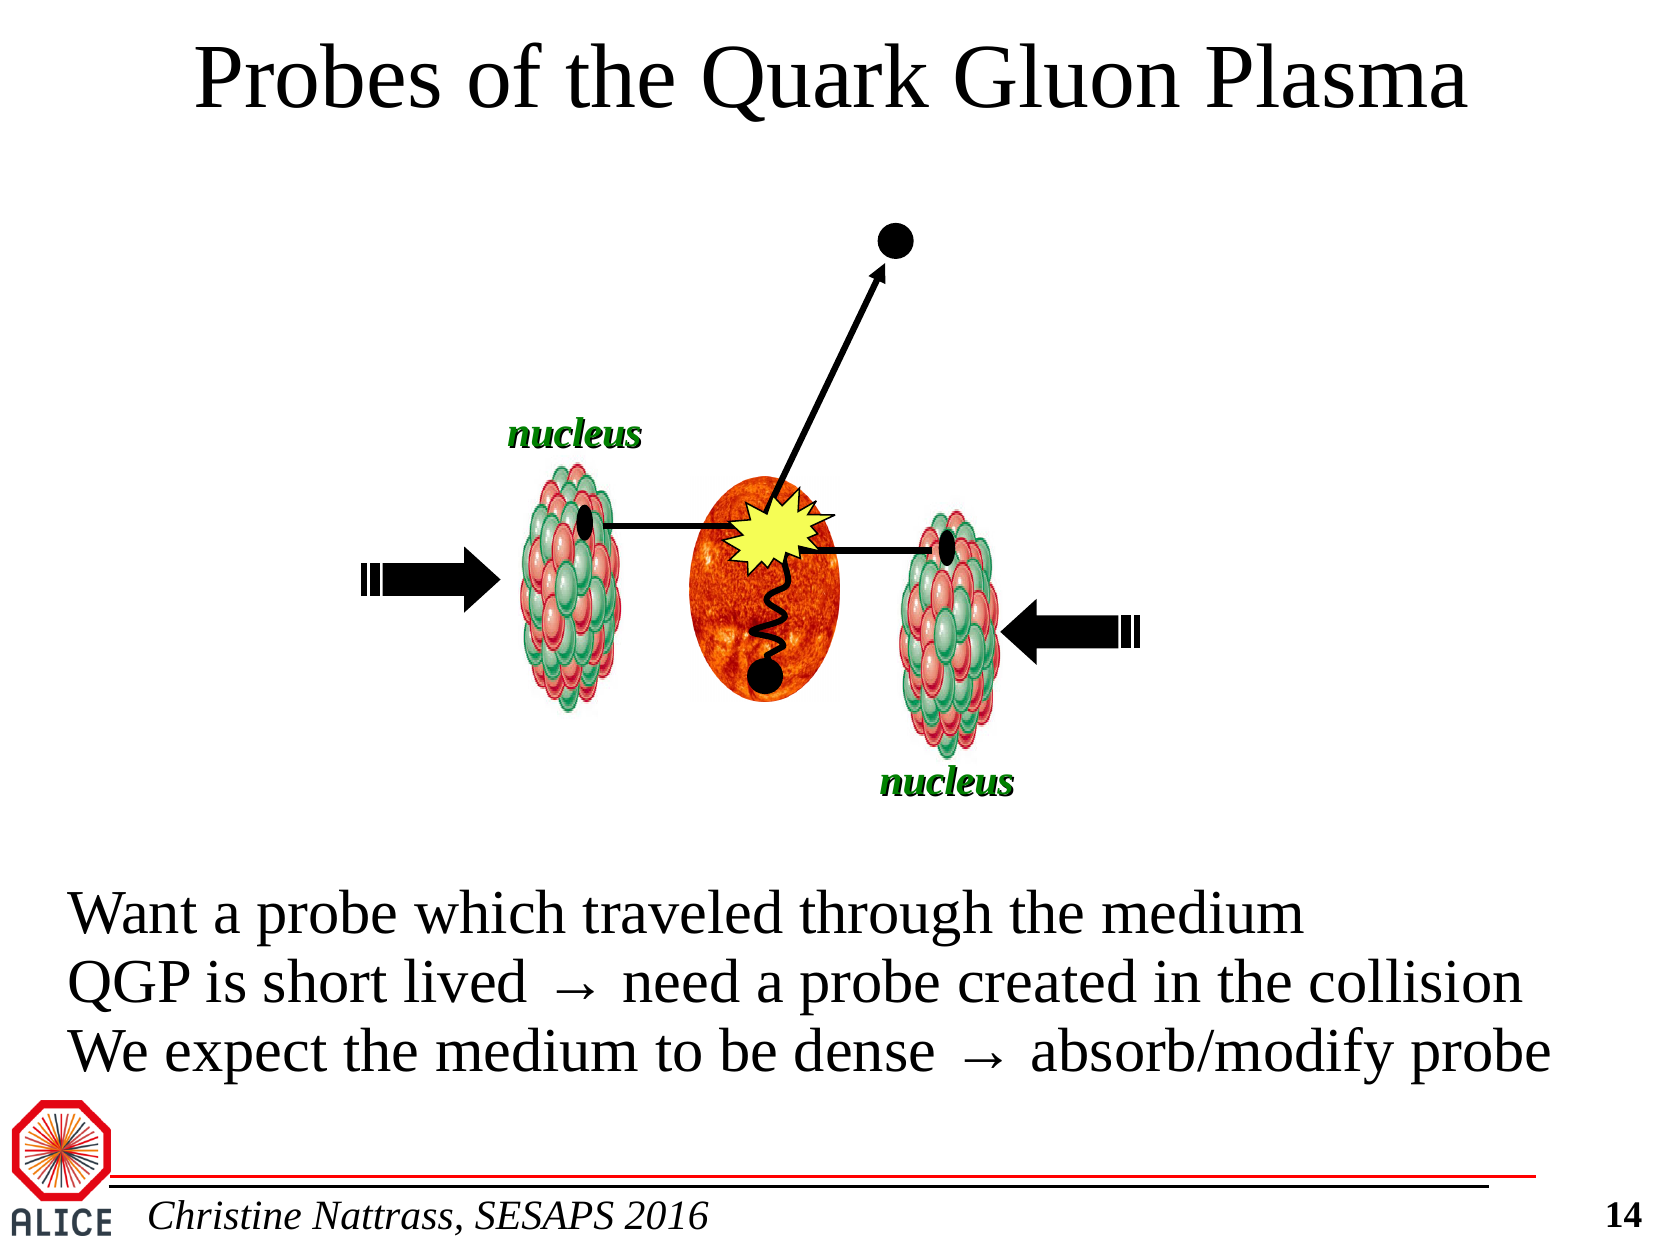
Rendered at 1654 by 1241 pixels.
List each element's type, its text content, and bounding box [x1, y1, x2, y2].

text_box [1122, 616, 1130, 647]
text_box [939, 530, 955, 566]
text_box [722, 488, 836, 576]
picture [777, 476, 840, 547]
picture [518, 464, 624, 719]
text_box [878, 223, 913, 259]
text_box [577, 505, 593, 540]
title Probes of the Quark Gluon Plasma [88, 7, 1577, 147]
picture [689, 476, 779, 523]
picture [689, 529, 840, 702]
text_box [370, 564, 379, 595]
text_box nucleus [864, 749, 1029, 812]
text_box Want a probe which traveled through the medium QGP is short lived → need a probe created in the collision We expect the medium to be dense → absorb/modify probe [52, 869, 1628, 1094]
text_box [362, 564, 366, 595]
text_box [747, 658, 783, 694]
text_box [1001, 600, 1118, 664]
text_box nucleus [492, 401, 657, 464]
picture [11, 1100, 111, 1236]
picture [897, 495, 1003, 749]
text_box [1135, 616, 1139, 647]
text_box [383, 548, 500, 611]
